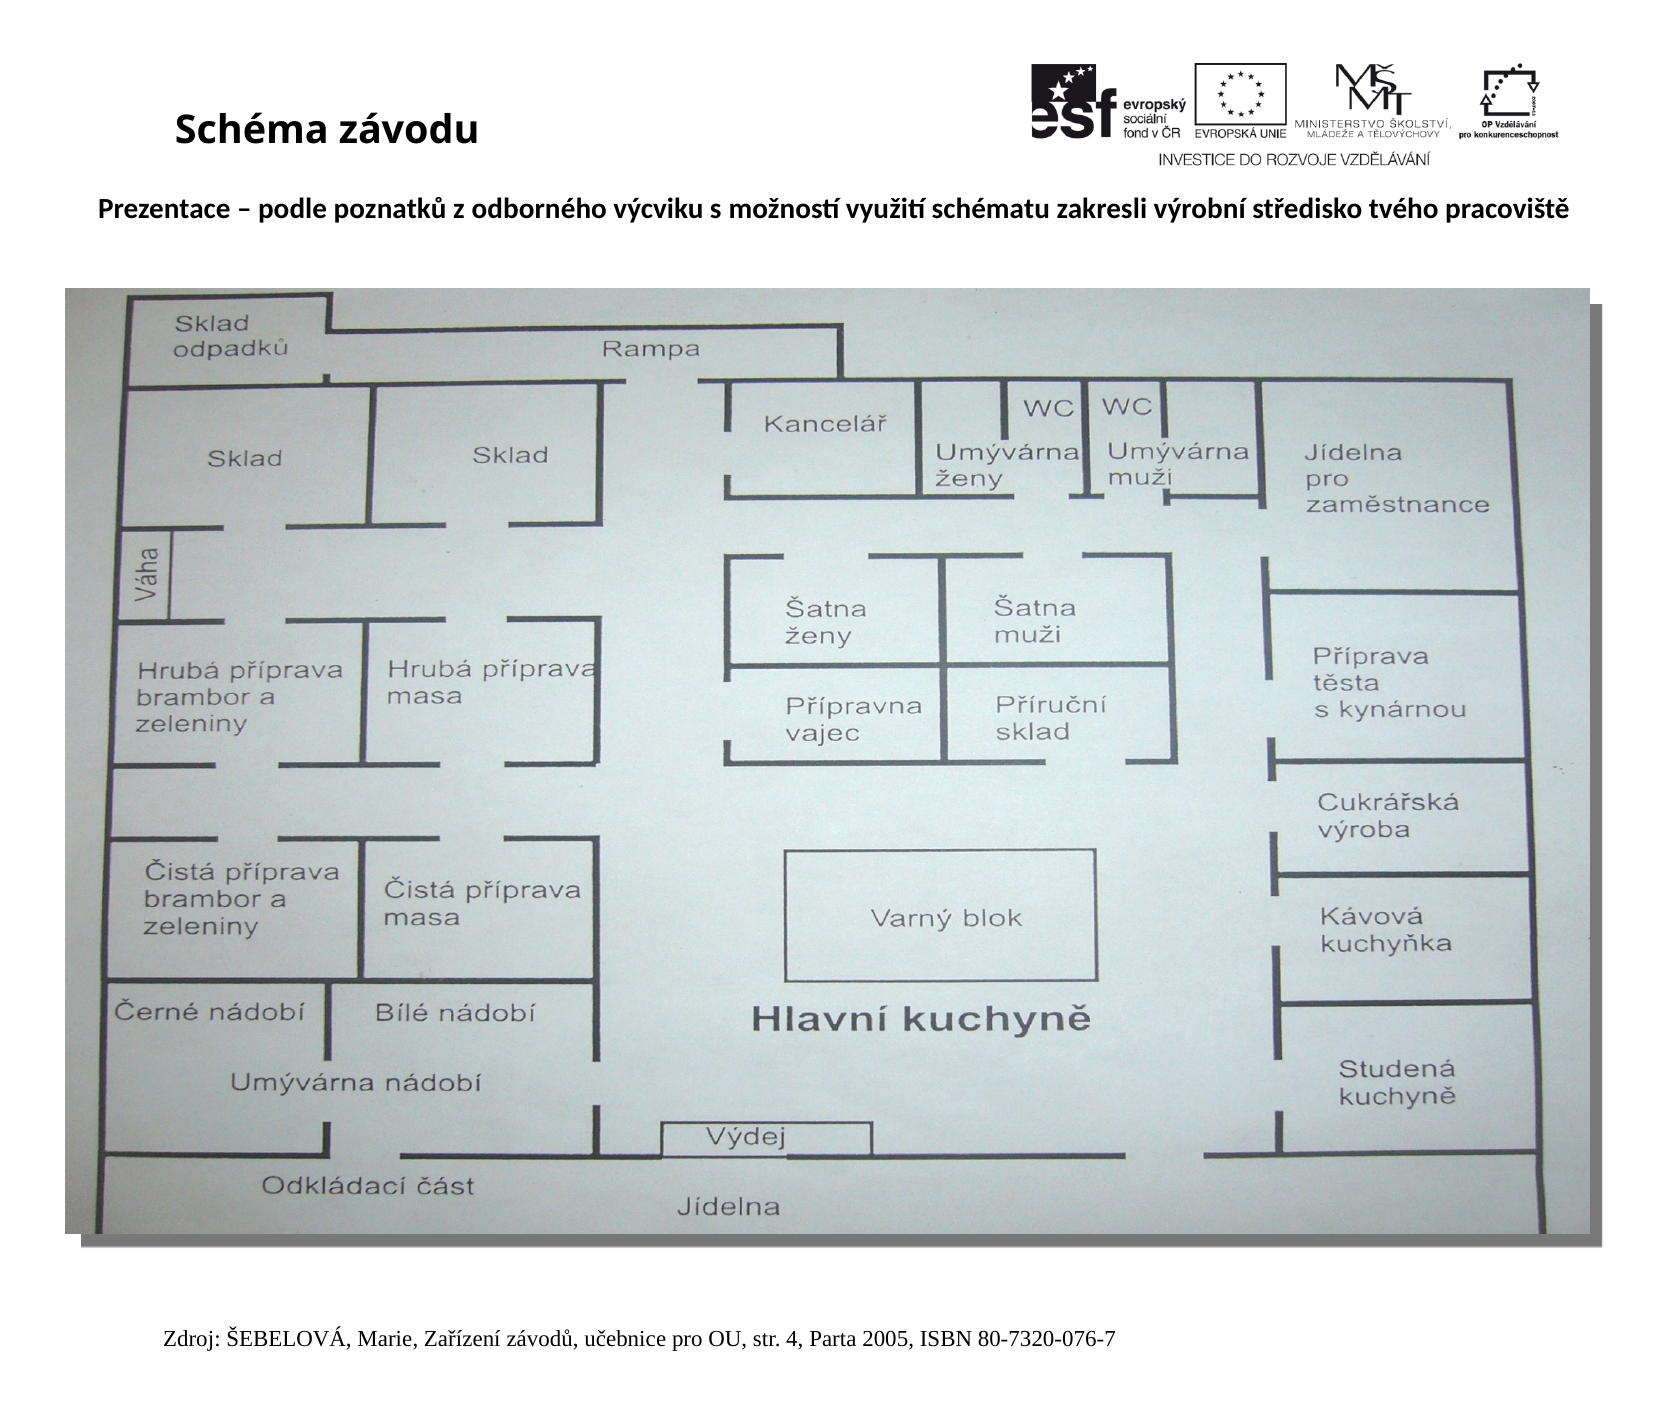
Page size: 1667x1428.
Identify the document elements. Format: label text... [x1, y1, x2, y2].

text_box Prezentace – podle poznatků z odborného výcviku s možností využití schématu zakresli výrobní středisko tvého pracoviště [55, 182, 1613, 259]
text_box Schéma závodu [160, 96, 1020, 160]
picture [65, 288, 1590, 1234]
text_box Zdroj: ŠEBELOVÁ, Marie, Zařízení závodů, učebnice pro OU, str. 4, Parta 2005, ISBN 80-7320-076-7 [148, 1315, 1138, 1364]
picture [1020, 54, 1573, 175]
